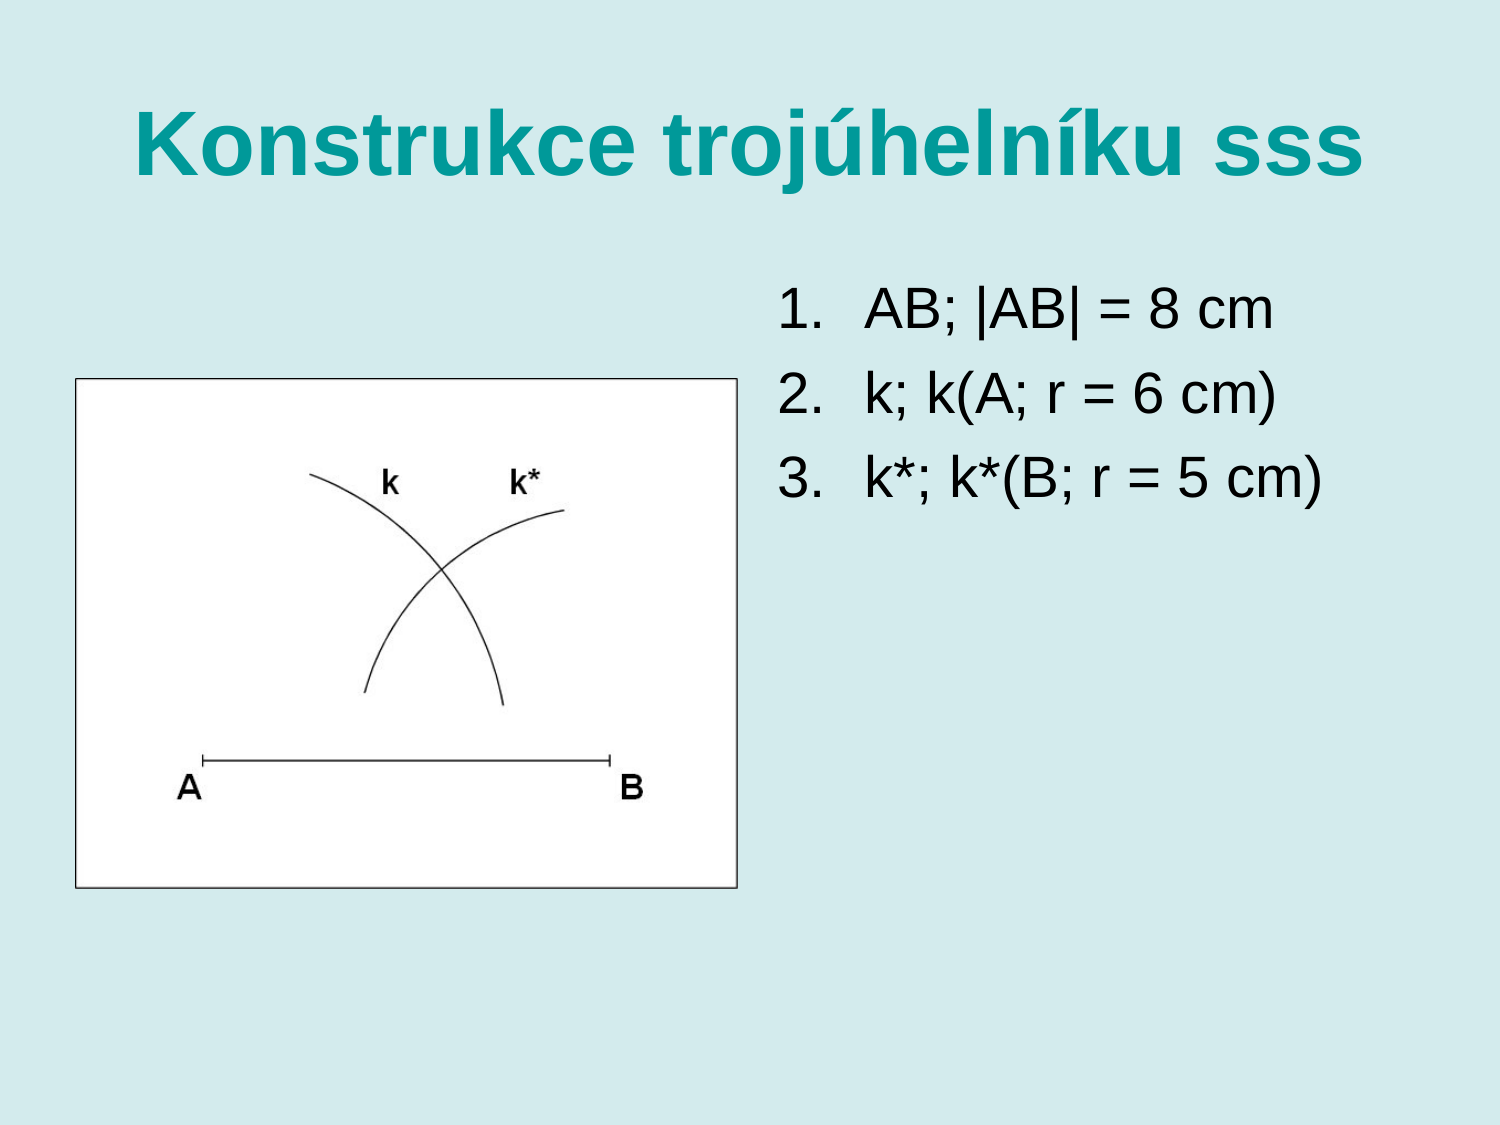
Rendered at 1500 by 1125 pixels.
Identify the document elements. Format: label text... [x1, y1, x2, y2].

list AB; |AB| = 8 cm k; k(A; r = 6 cm) k*; k*(B; r = 5 cm) [762, 262, 1426, 1006]
title Konstrukce trojúhelníku sss [75, 45, 1426, 233]
picture [75, 378, 738, 889]
